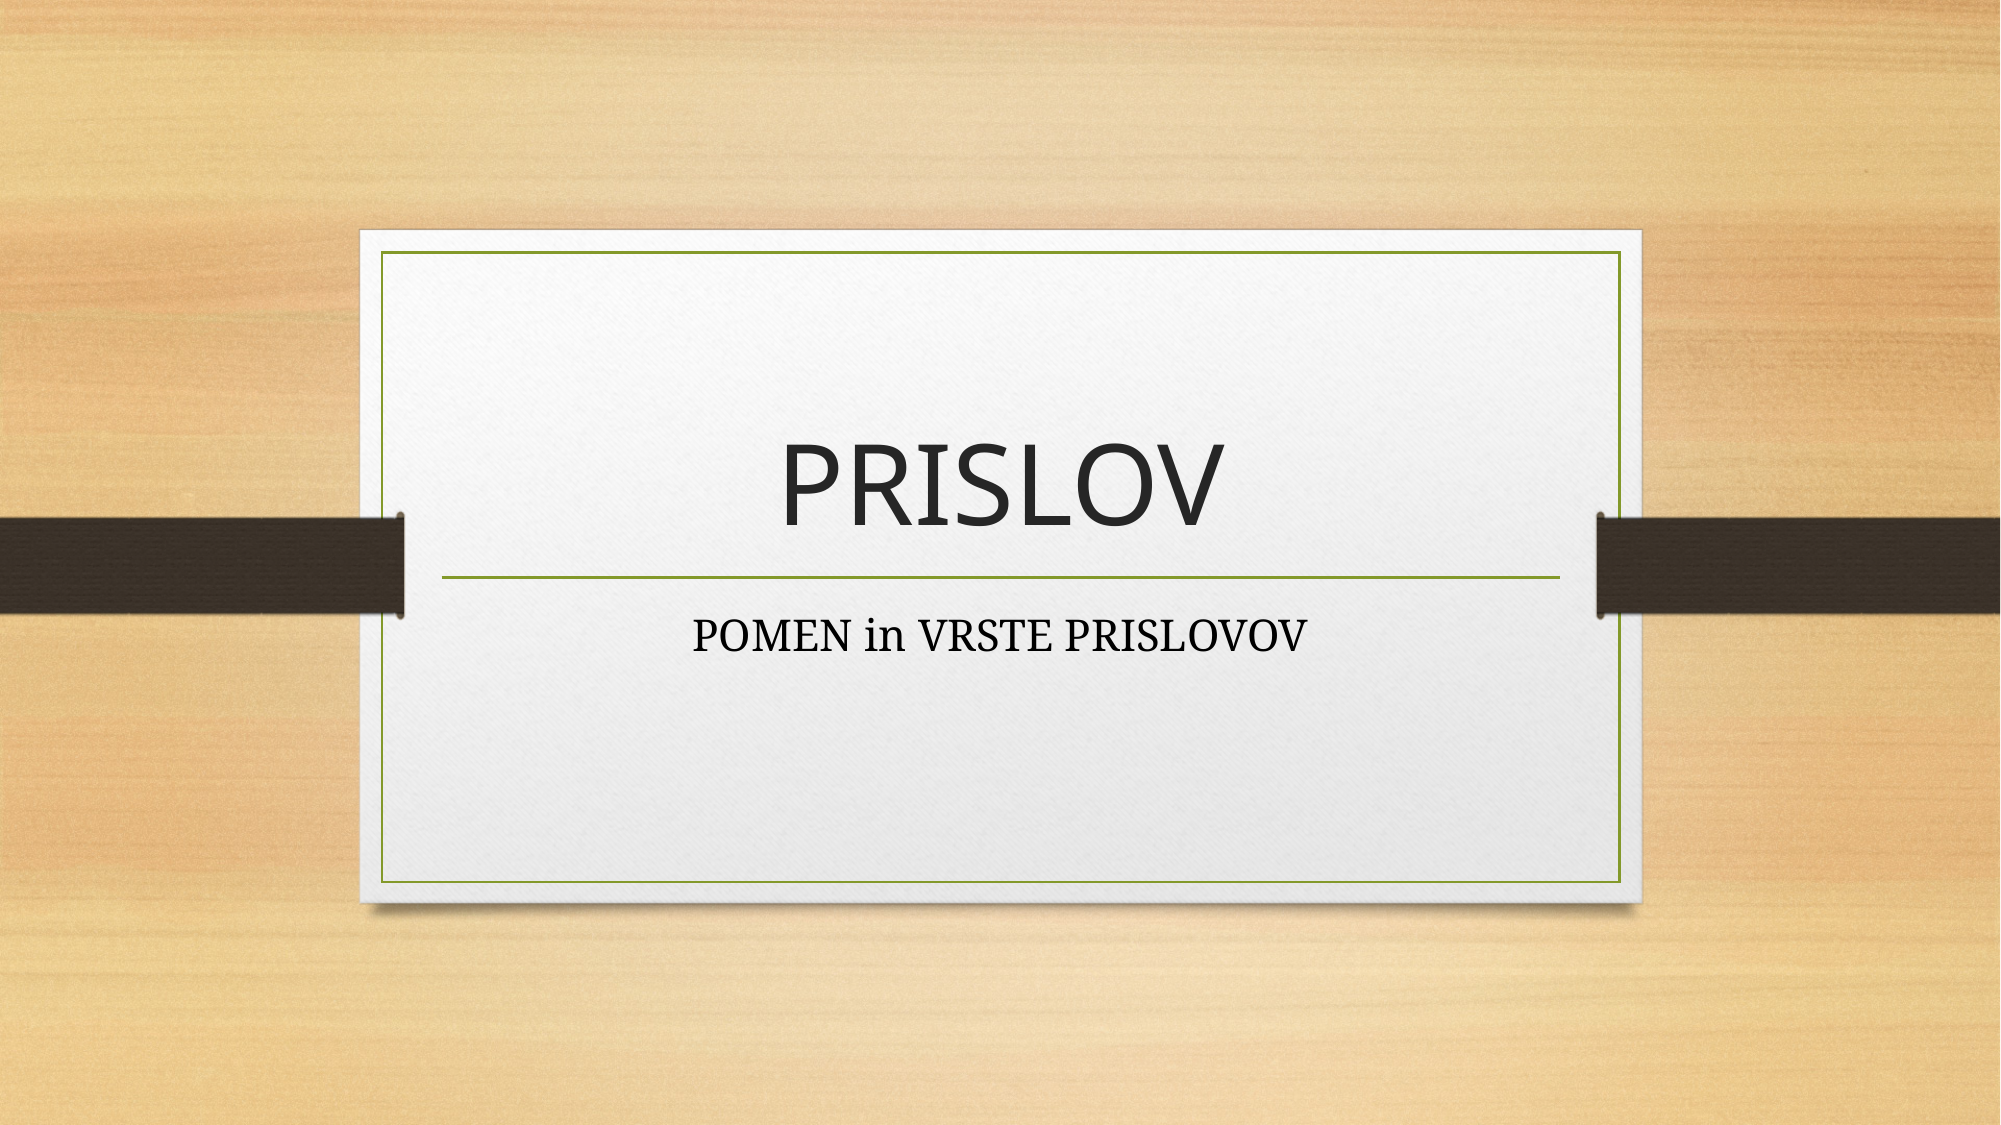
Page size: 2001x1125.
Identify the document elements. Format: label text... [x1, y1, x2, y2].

title PRISLOV [441, 306, 1560, 556]
subtitle POMEN in VRSTE PRISLOVOV [441, 600, 1560, 817]
